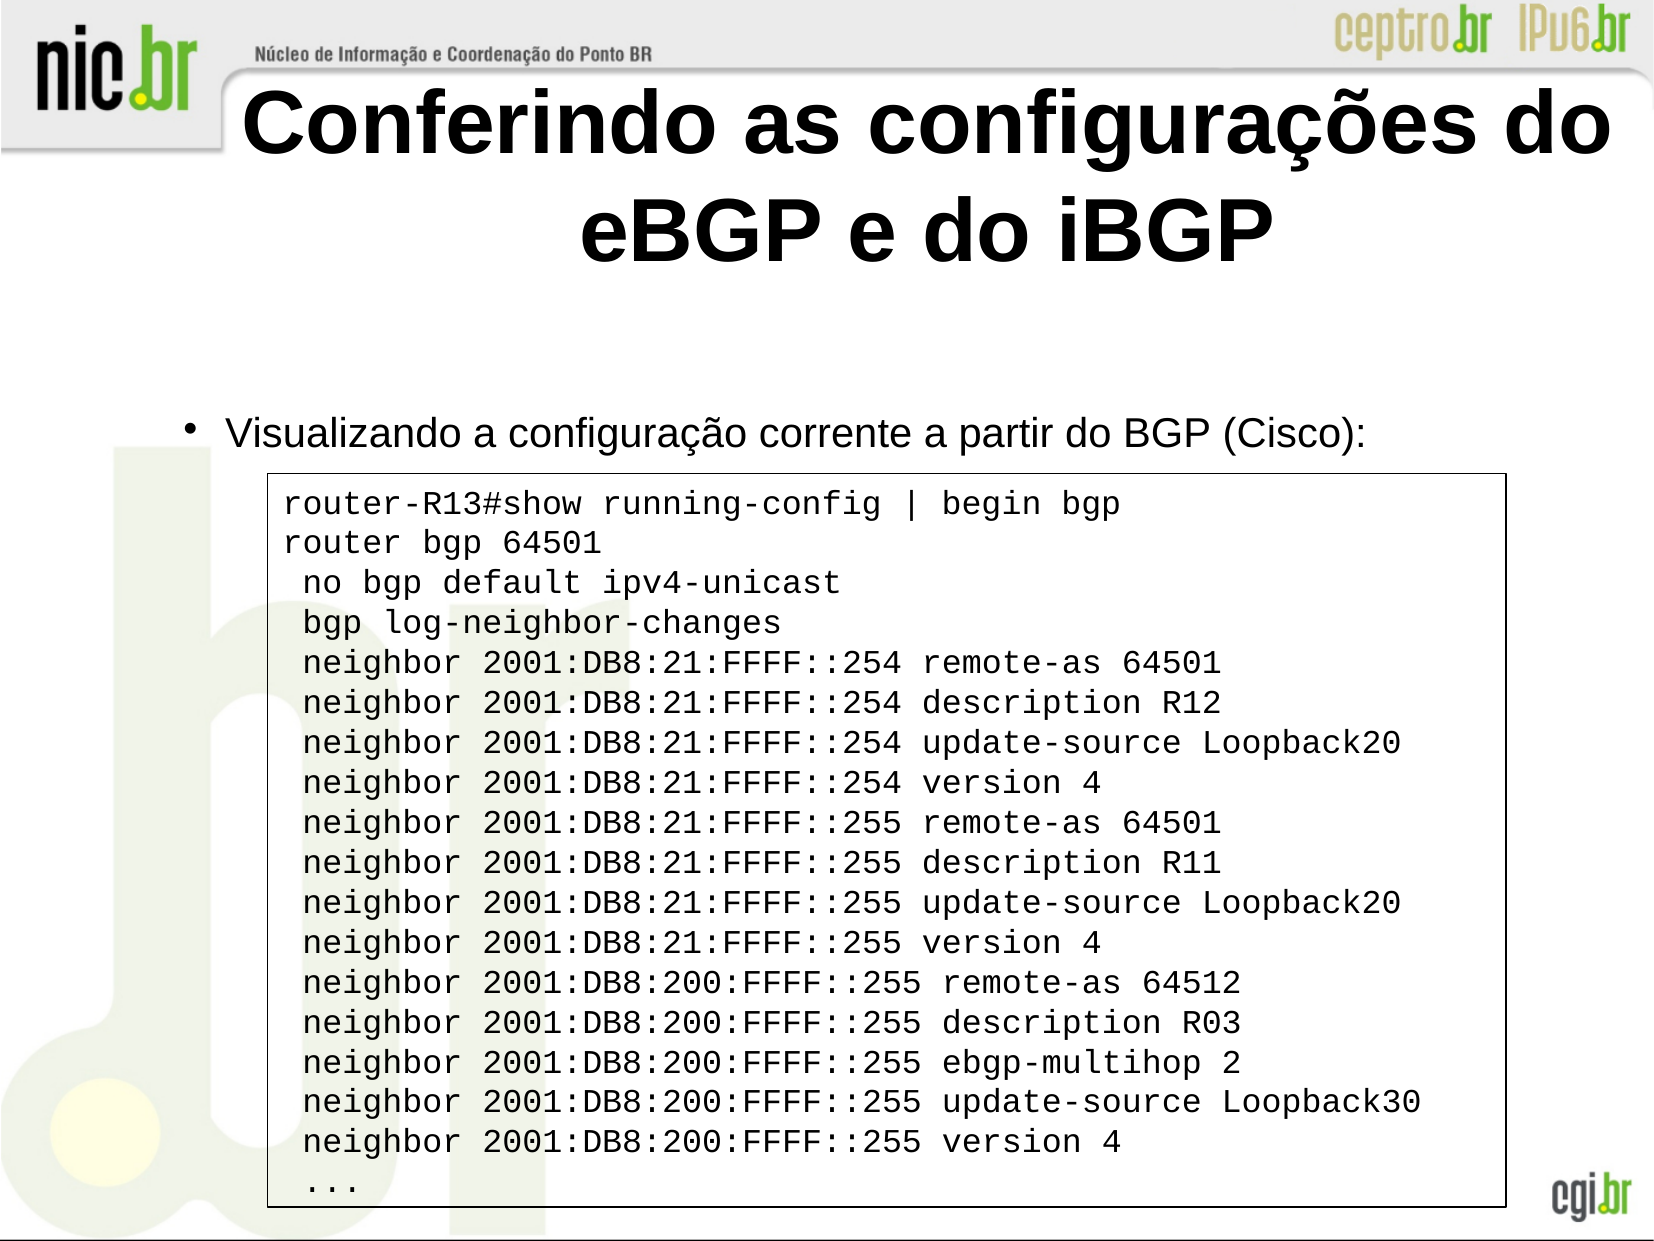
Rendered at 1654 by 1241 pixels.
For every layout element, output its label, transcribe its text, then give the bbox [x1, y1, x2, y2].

text_box Visualizando a configuração corrente a partir do BGP (Cisco): [168, 396, 1485, 537]
picture [0, 0, 1654, 1241]
text_box router-R13#show running-config | begin bgp router bgp 64501 no bgp default ipv4-unicast bgp log-neighbor-changes neighbor 2001:DB8:21:FFFF::254 remote-as 64501 neighbor 2001:DB8:21:FFFF::254 description R12 neighbor 2001:DB8:21:FFFF::254 update-source Loopback20 neighbor 2001:DB8:21:FFFF::254 version 4 neighbor 2001:DB8:21:FFFF::255 remote-as 64501 neighbor 2001:DB8:21:FFFF::255 description R11 neighbor 2001:DB8:21:FFFF::255 update-source Loopback20 neighbor 2001:DB8:21:FFFF::255 version 4 neighbor 2001:DB8:200:FFFF::255 remote-as 64512 neighbor 2001:DB8:200:FFFF::255 description R03 neighbor 2001:DB8:200:FFFF::255 ebgp-multihop 2 neighbor 2001:DB8:200:FFFF::255 update-source Loopback30 neighbor 2001:DB8:200:FFFF::255 version 4 ... [267, 473, 1507, 1207]
text_box Conferindo as configurações do eBGP e do iBGP [189, 50, 1654, 168]
